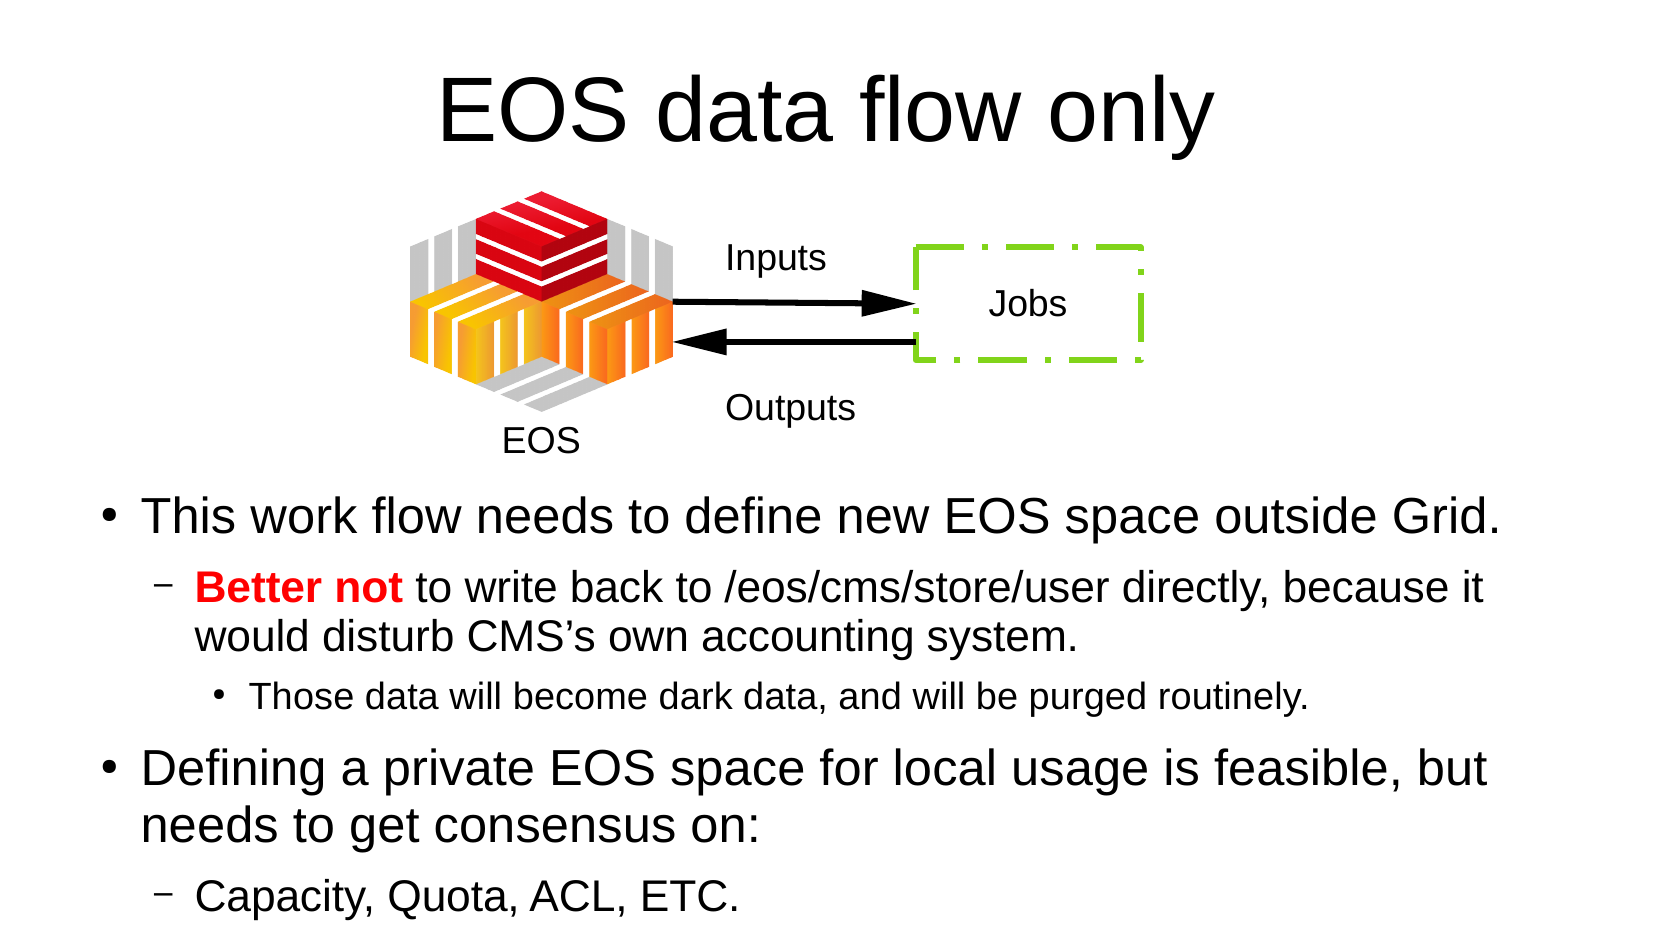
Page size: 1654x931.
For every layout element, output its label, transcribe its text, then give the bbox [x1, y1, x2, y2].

list This work flow needs to define new EOS space outside Grid. Better not to write back to /eos/cms/store/user directly, because it would disturb CMS’s own accounting system. Those data will become dark data, and will be purged routinely. Defining a private EOS space for local usage is feasible, but needs to get consensus on: Capacity, Quota, ACL, ETC. [86, 487, 1576, 931]
title EOS data flow only [82, 32, 1571, 188]
text_box Outputs [710, 379, 898, 437]
picture [410, 191, 673, 412]
text_box EOS [486, 411, 598, 469]
text_box Inputs [710, 229, 936, 287]
text_box Jobs [915, 247, 1141, 360]
